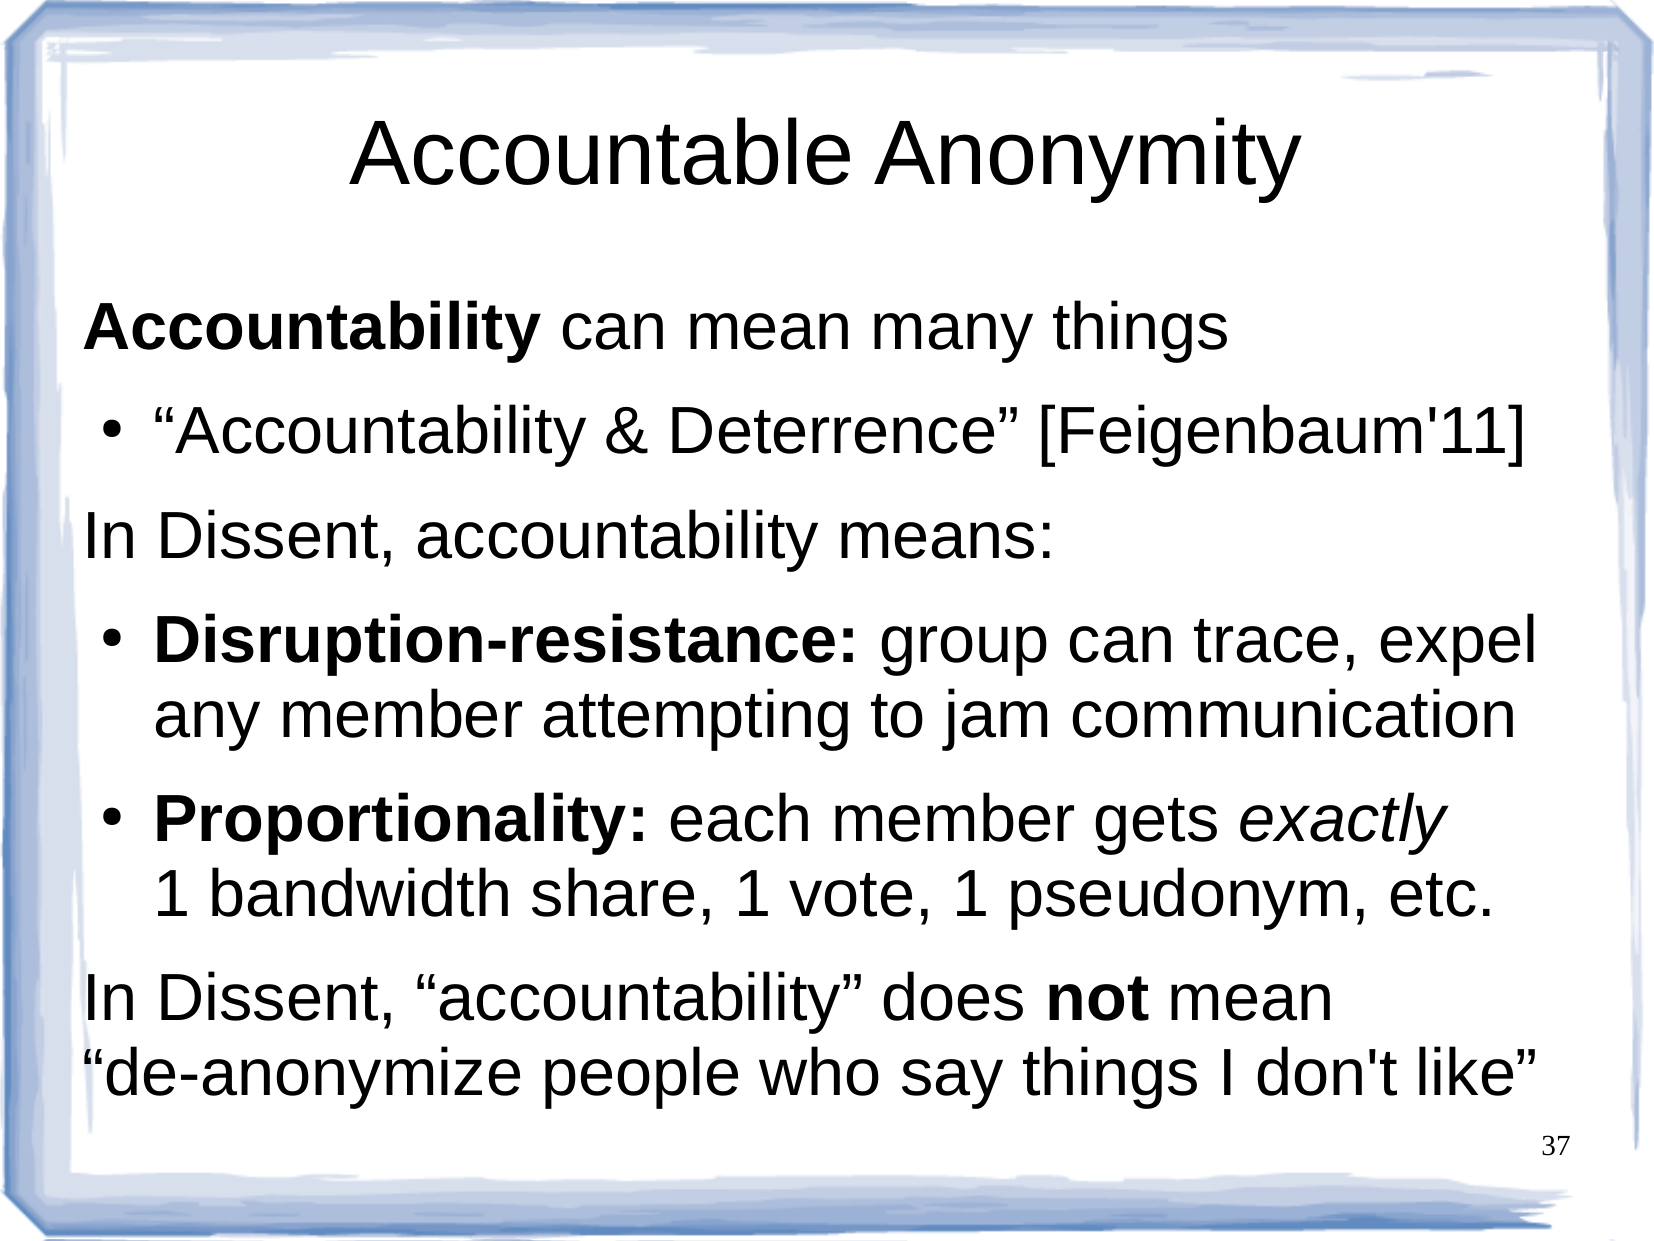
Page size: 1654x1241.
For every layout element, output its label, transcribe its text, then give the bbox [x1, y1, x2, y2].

picture [0, 0, 1654, 1241]
title Accountable Anonymity [82, 49, 1571, 257]
list Accountability can mean many things “Accountability & Deterrence” [Feigenbaum'11] In Dissent, accountability means: Disruption-resistance: group can trace, expel any member attempting to jam communication Proportionality: each member gets exactly 1 bandwidth share, 1 vote, 1 pseudonym, etc. In Dissent, “accountability” does not mean “de-anonymize people who say things I don't like” [82, 289, 1571, 1205]
